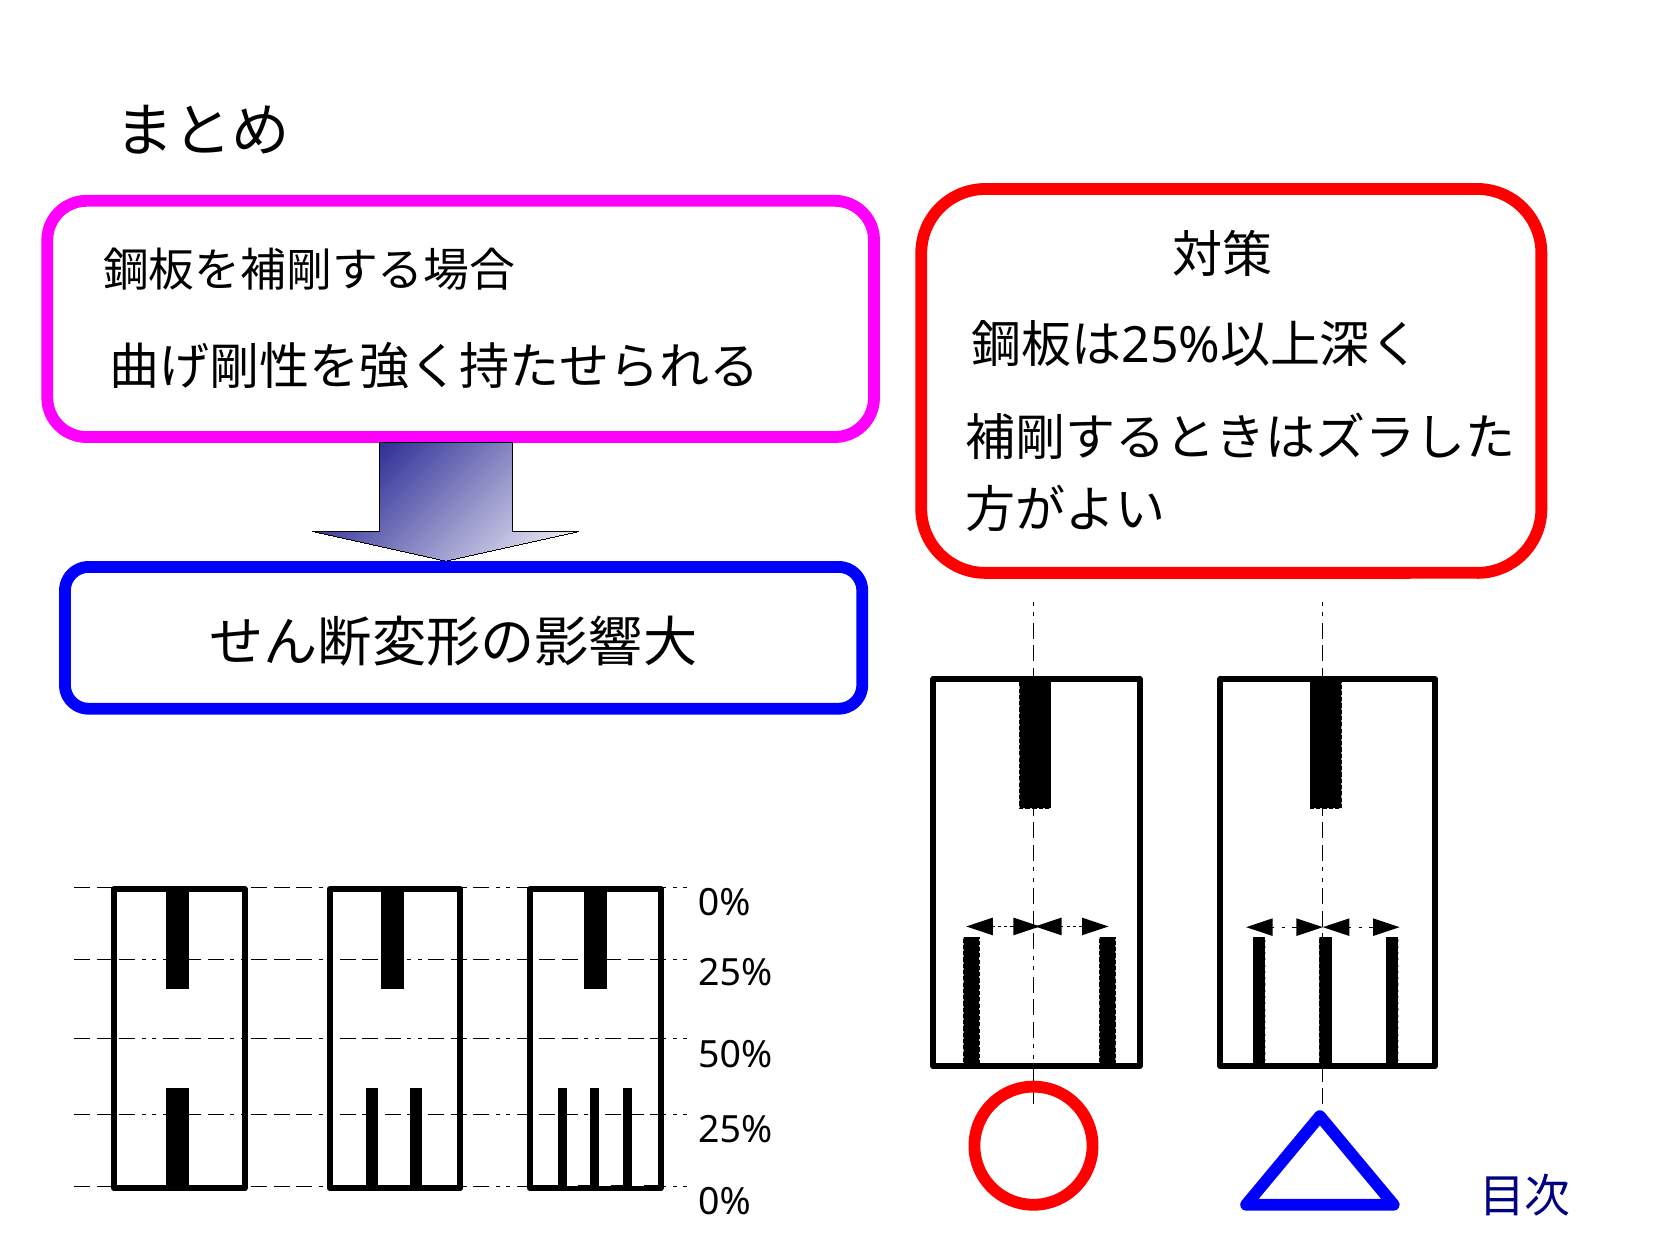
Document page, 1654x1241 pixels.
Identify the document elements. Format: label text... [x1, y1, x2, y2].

text_box 補剛するときはズラした 方がよい [944, 383, 1548, 520]
text_box [1099, 937, 1116, 1067]
text_box [1310, 679, 1342, 809]
text_box 0% [683, 868, 791, 938]
text_box [963, 937, 980, 1067]
text_box まとめ [100, 76, 337, 156]
text_box 0% [683, 1167, 792, 1241]
text_box [410, 1088, 422, 1189]
text_box [623, 1086, 644, 1186]
text_box [558, 1086, 578, 1189]
text_box 曲げ剛性を強く持たせられる [94, 318, 845, 389]
text_box 鋼板は25%以上深く [950, 290, 1453, 373]
text_box せん断変形の影響大 [194, 590, 875, 665]
text_box [366, 1088, 378, 1114]
text_box [312, 442, 579, 561]
text_box 目次 [1464, 1151, 1654, 1217]
text_box 対策 [1157, 206, 1424, 277]
text_box [166, 1088, 189, 1189]
text_box [166, 888, 189, 989]
text_box [1319, 933, 1348, 1067]
text_box 25% [683, 938, 821, 1012]
text_box 鋼板を補剛する場合 [88, 225, 535, 291]
text_box 25% [683, 1095, 821, 1169]
text_box [381, 888, 404, 989]
text_box [1068, 218, 1365, 290]
text_box [1253, 933, 1282, 1067]
text_box [1386, 933, 1415, 1063]
text_box 50% [683, 1019, 821, 1093]
text_box [1019, 679, 1051, 809]
text_box [584, 888, 607, 989]
text_box [366, 1115, 378, 1186]
text_box [590, 1086, 611, 1189]
